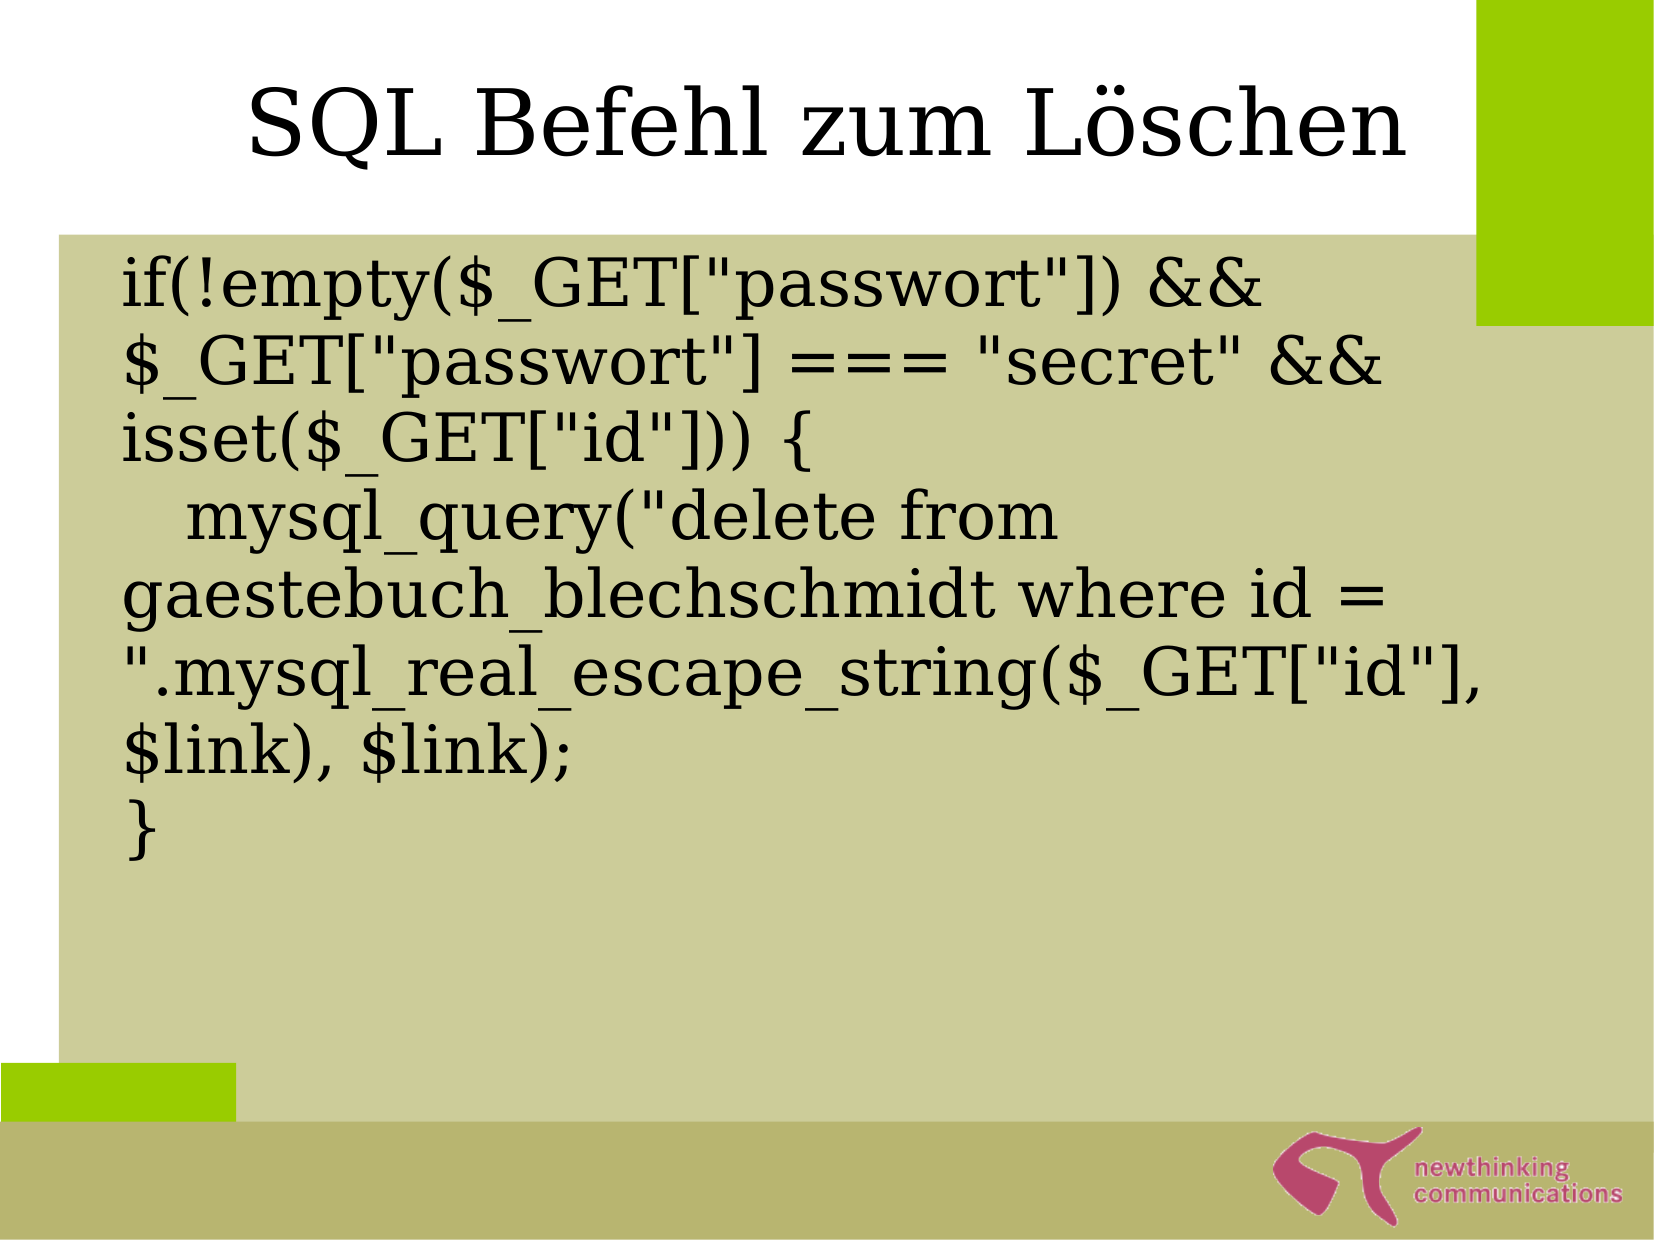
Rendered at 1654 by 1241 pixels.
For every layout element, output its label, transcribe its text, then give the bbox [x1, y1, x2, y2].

title SQL Befehl zum Löschen [121, 20, 1534, 228]
subtitle if(!empty($_GET["passwort"]) && $_GET["passwort"] === "secret" && isset($_GET["id"])) { mysql_query("delete from gaestebuch_blechschmidt where id = ".mysql_real_escape_string($_GET["id"], $link), $link); } [121, 244, 1534, 1026]
picture [1273, 1127, 1641, 1241]
